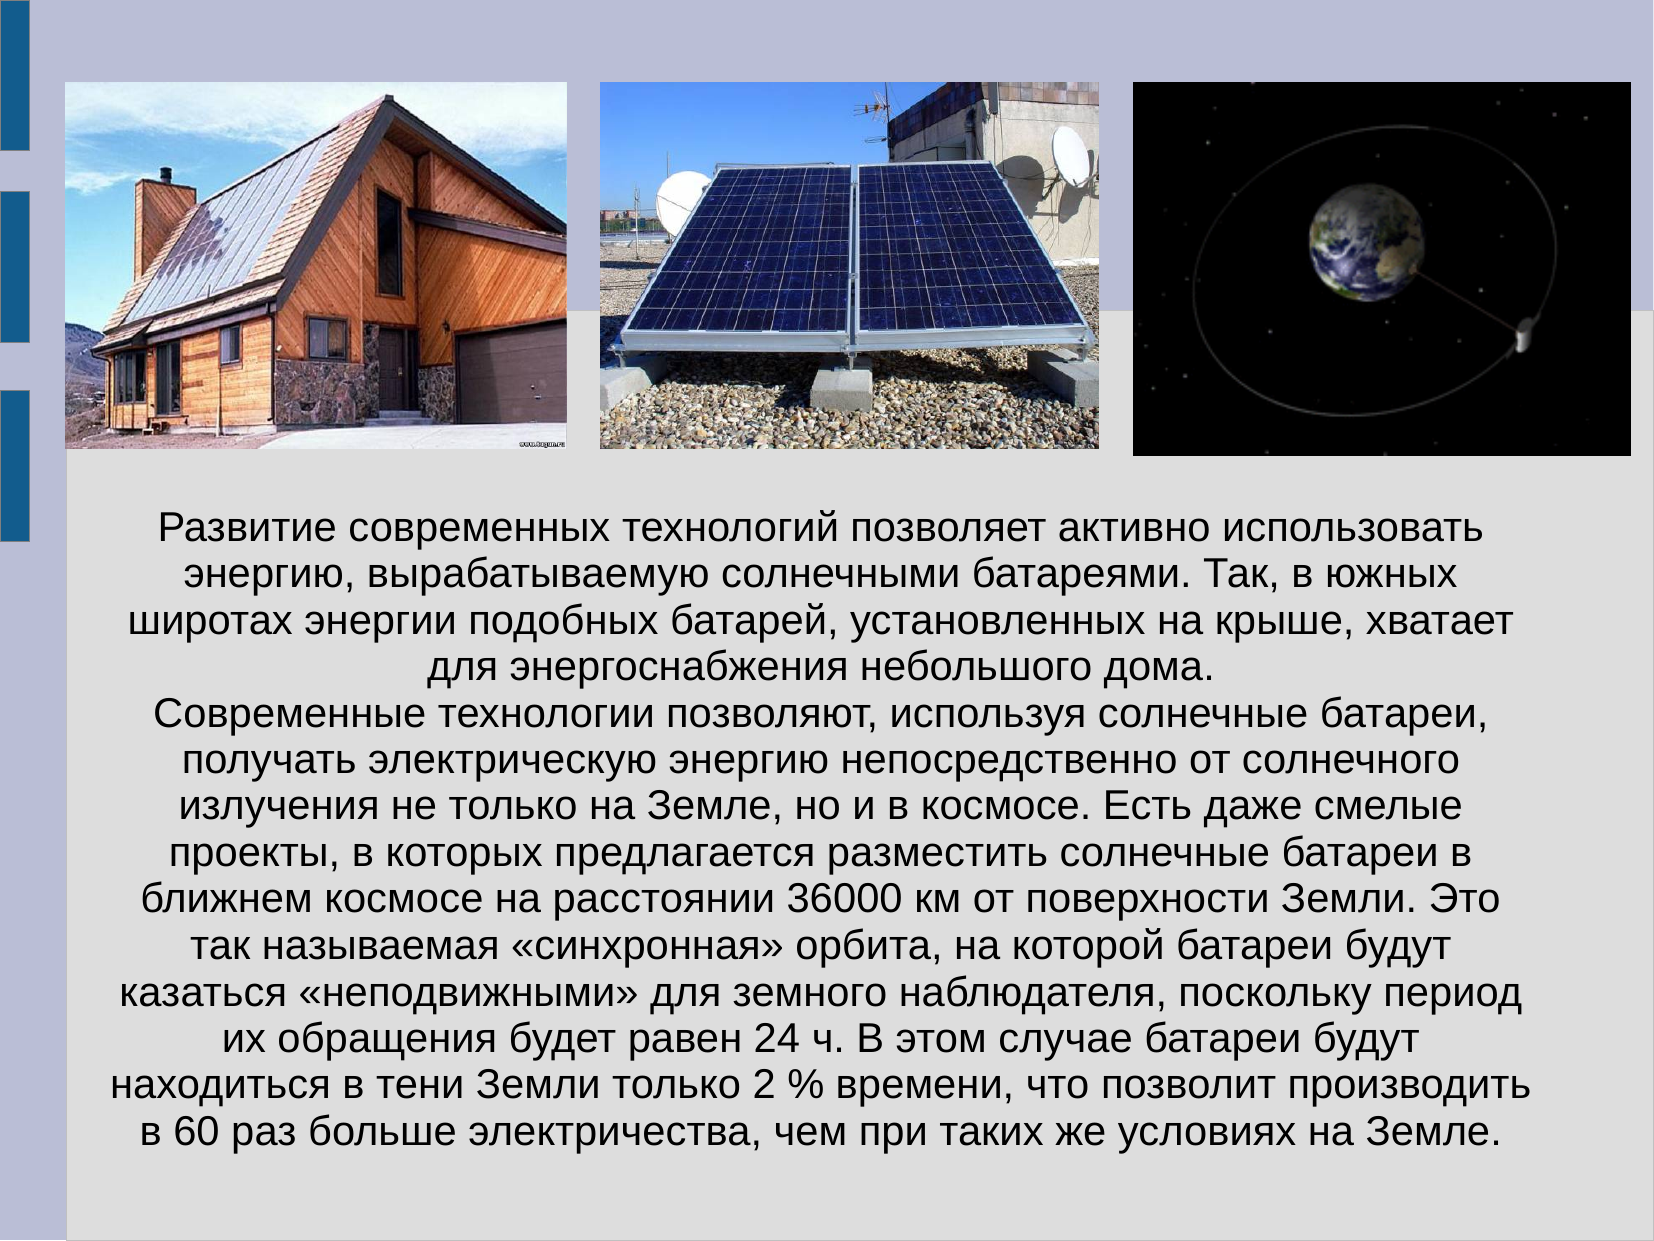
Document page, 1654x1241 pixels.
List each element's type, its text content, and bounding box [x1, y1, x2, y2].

picture [65, 82, 567, 449]
picture [1133, 82, 1631, 456]
text_box Развитие современных технологий позволяет активно использовать энергию, вырабатываемую солнечными батареями. Так, в южных широтах энергии подобных батарей, установленных на крыше, хватает для энергоснабжения небольшого дома. Современные технологии позволяют, используя солнечные батареи, получать электрическую энергию непосредственно от солнечного излучения не только на Земле, но и в космосе. Есть даже смелые проекты, в которых предлагается разместить солнечные батареи в ближнем космосе на расстоянии 36000 км от поверхности Земли. Это так называемая «синхронная» орбита, на которой батареи будут казаться «неподвижными» для земного наблюдателя, поскольку период их обращения будет равен 24 ч. В этом случае батареи будут находиться в тени Земли только 2 % времени, что позволит производить в 60 раз больше электричества, чем при таких же условиях на Земле. [94, 496, 1548, 1170]
picture [600, 82, 1099, 449]
